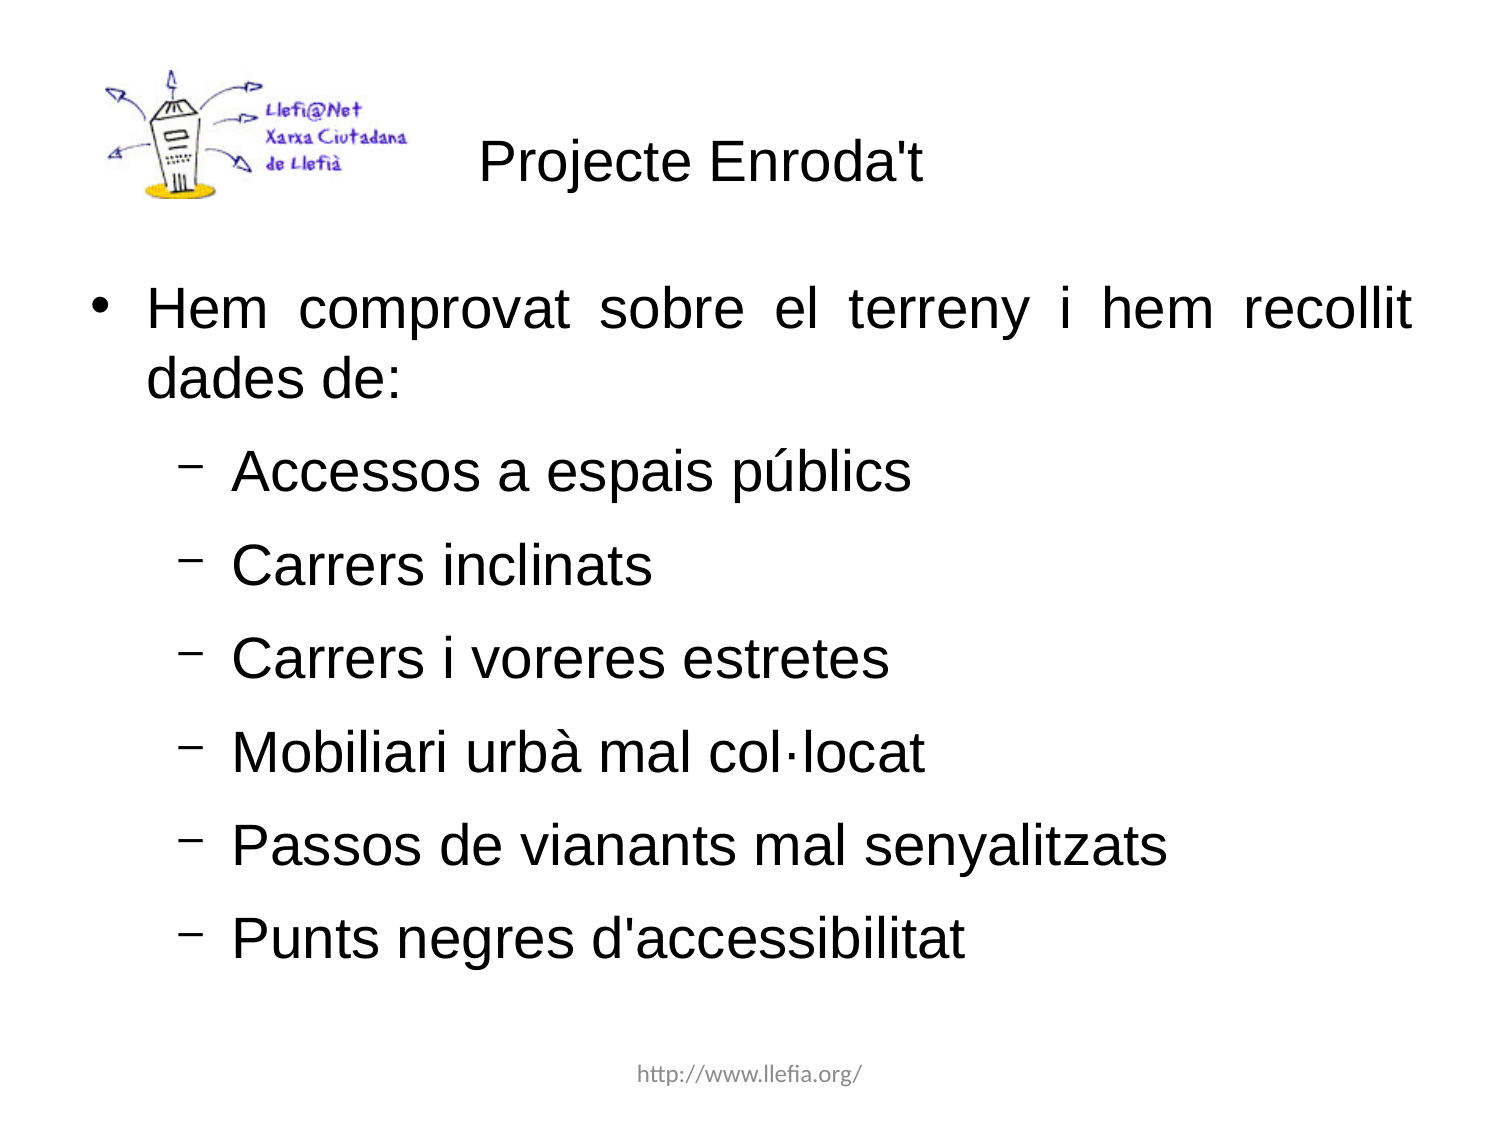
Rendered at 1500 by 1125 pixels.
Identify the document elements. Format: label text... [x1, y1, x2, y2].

title [75, 45, 1425, 233]
footer http://www.llefia.org/ [512, 1042, 988, 1103]
picture [105, 70, 412, 199]
text_box Projecte Enroda't [463, 115, 1425, 201]
list Hem comprovat sobre el terreny i hem recollit dades de: Accessos a espais públics Carrers inclinats Carrers i voreres estretes Mobiliari urbà mal col·locat Passos de vianants mal senyalitzats Punts negres d'accessibilitat [75, 262, 1430, 1005]
